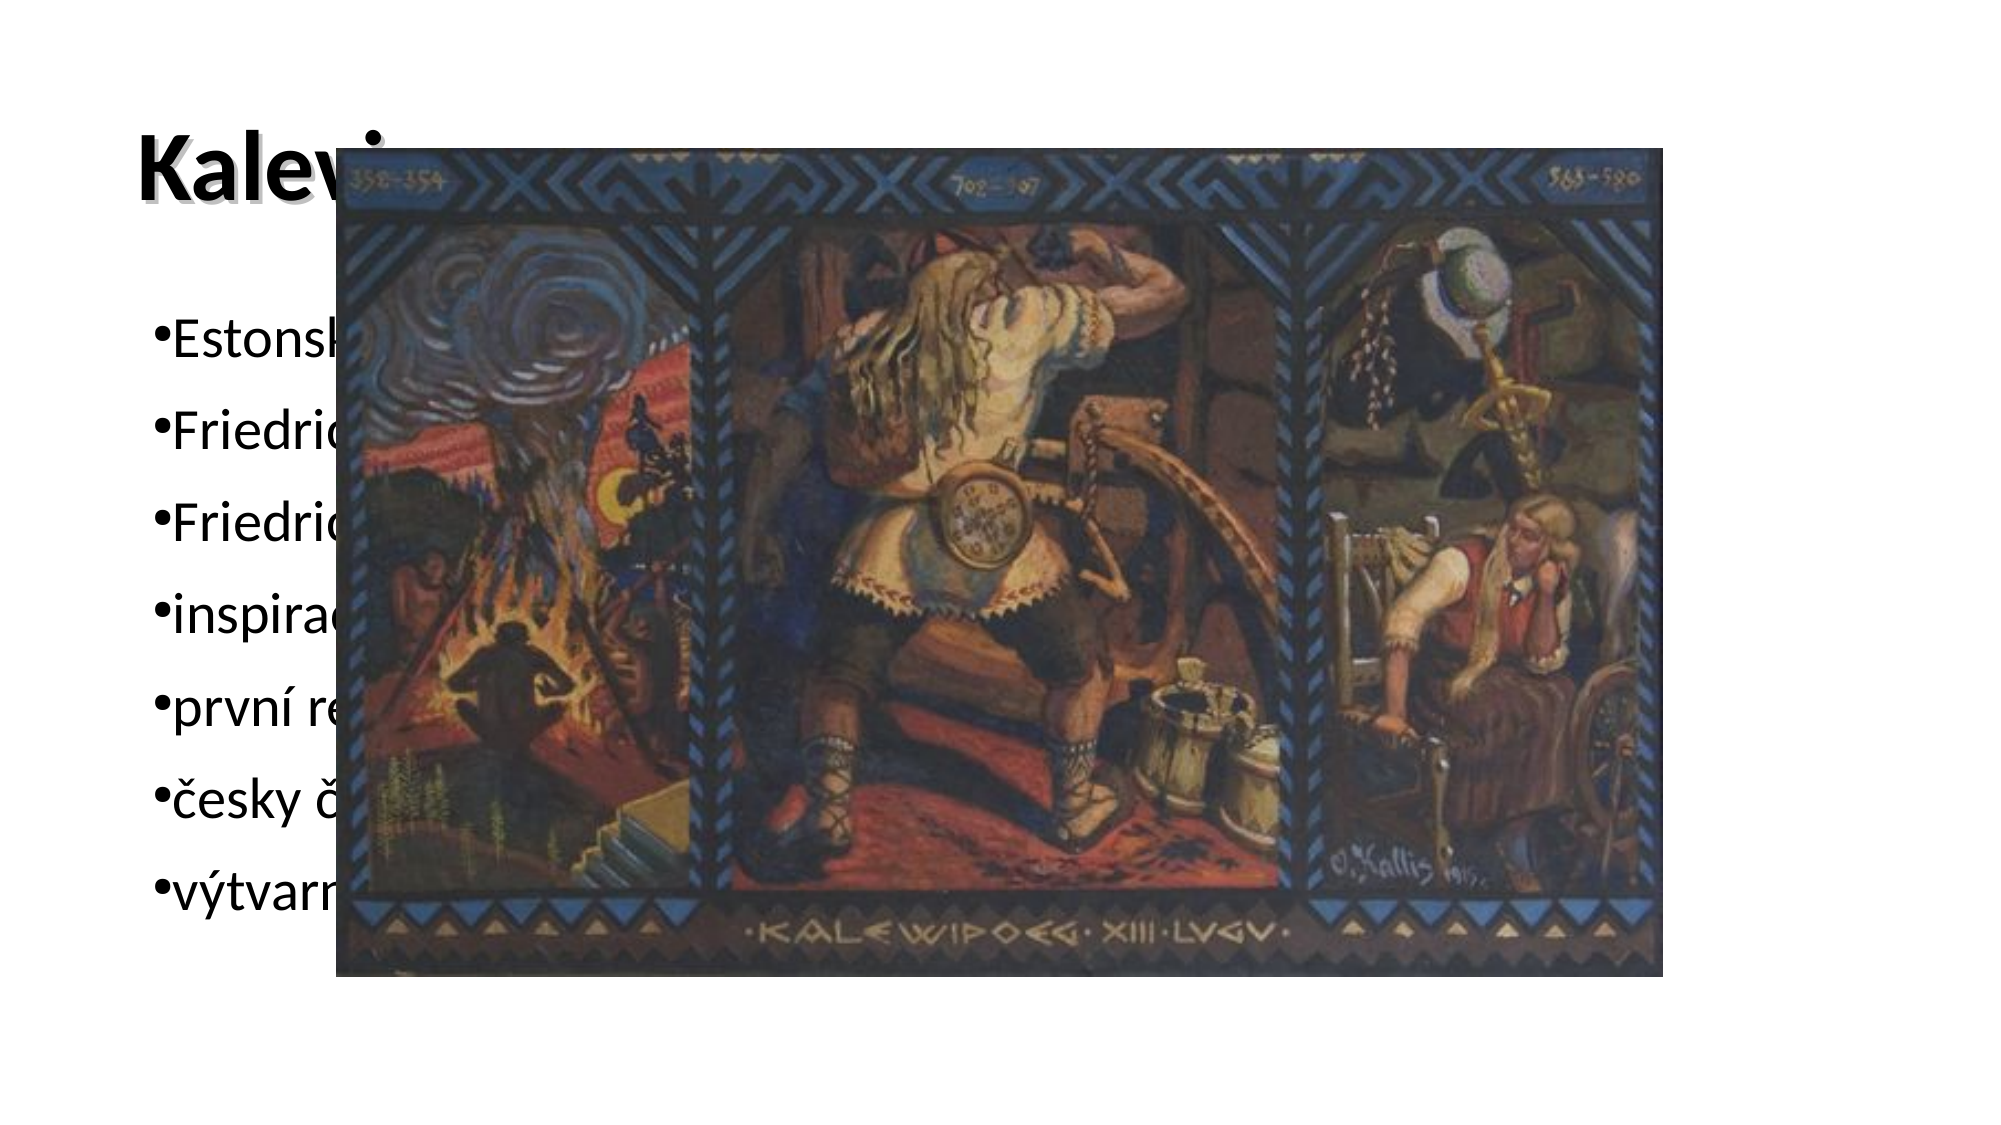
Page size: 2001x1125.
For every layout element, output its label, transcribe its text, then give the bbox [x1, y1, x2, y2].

picture [336, 148, 1663, 977]
list Estonská učená společnost (1839) Friedrich Robert Faehlman (1798-1850) Friedrich Reinhold Kreutzwald (1803-1882) inspirace Kalevalou, aliterační verš (regilaul) první redakce 1853, druhá 1857 (vyšlo 1862) česky část v překladu Miloše Lukáše (1959) výtvarno: Oskar Kallis (1915) + Kristjan Raud (30. léta) [137, 299, 1863, 1014]
title Kalevipoeg [137, 59, 1863, 278]
